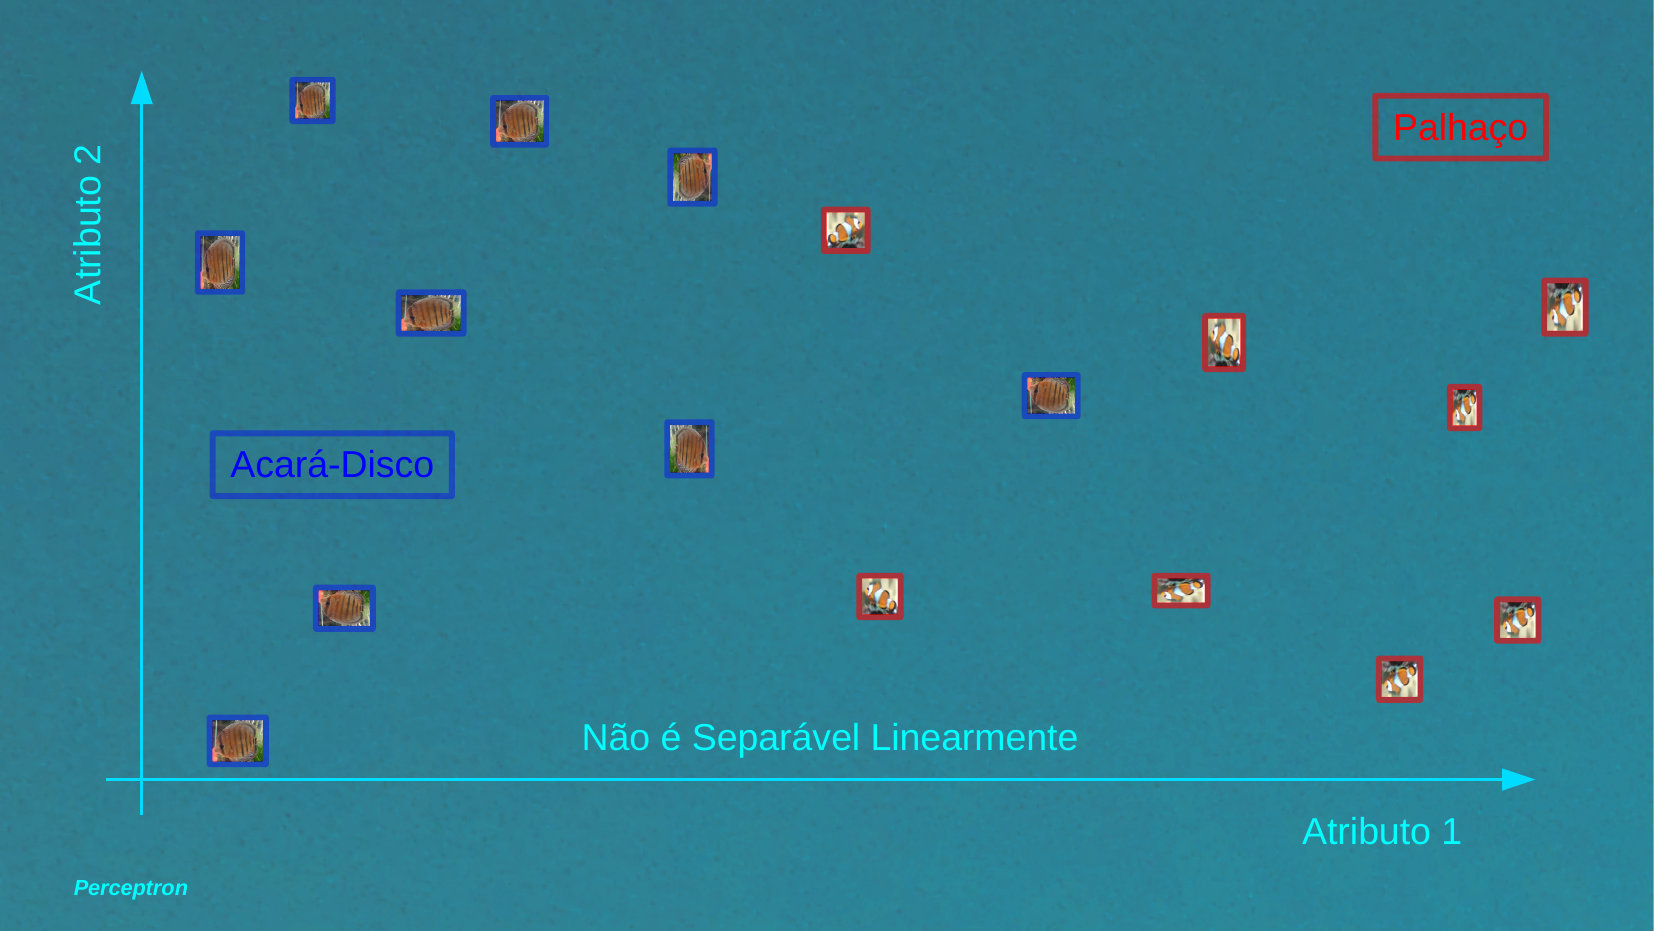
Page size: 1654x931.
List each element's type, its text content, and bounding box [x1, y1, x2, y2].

text_box Acará-Disco [212, 433, 452, 497]
text_box Atributo 1 [1287, 803, 1478, 860]
text_box Não é Separável Linearmente [566, 708, 1094, 766]
text_box Palhaço [1375, 95, 1547, 159]
text_box Atributo 2 [59, 129, 116, 320]
picture [0, 0, 1654, 931]
